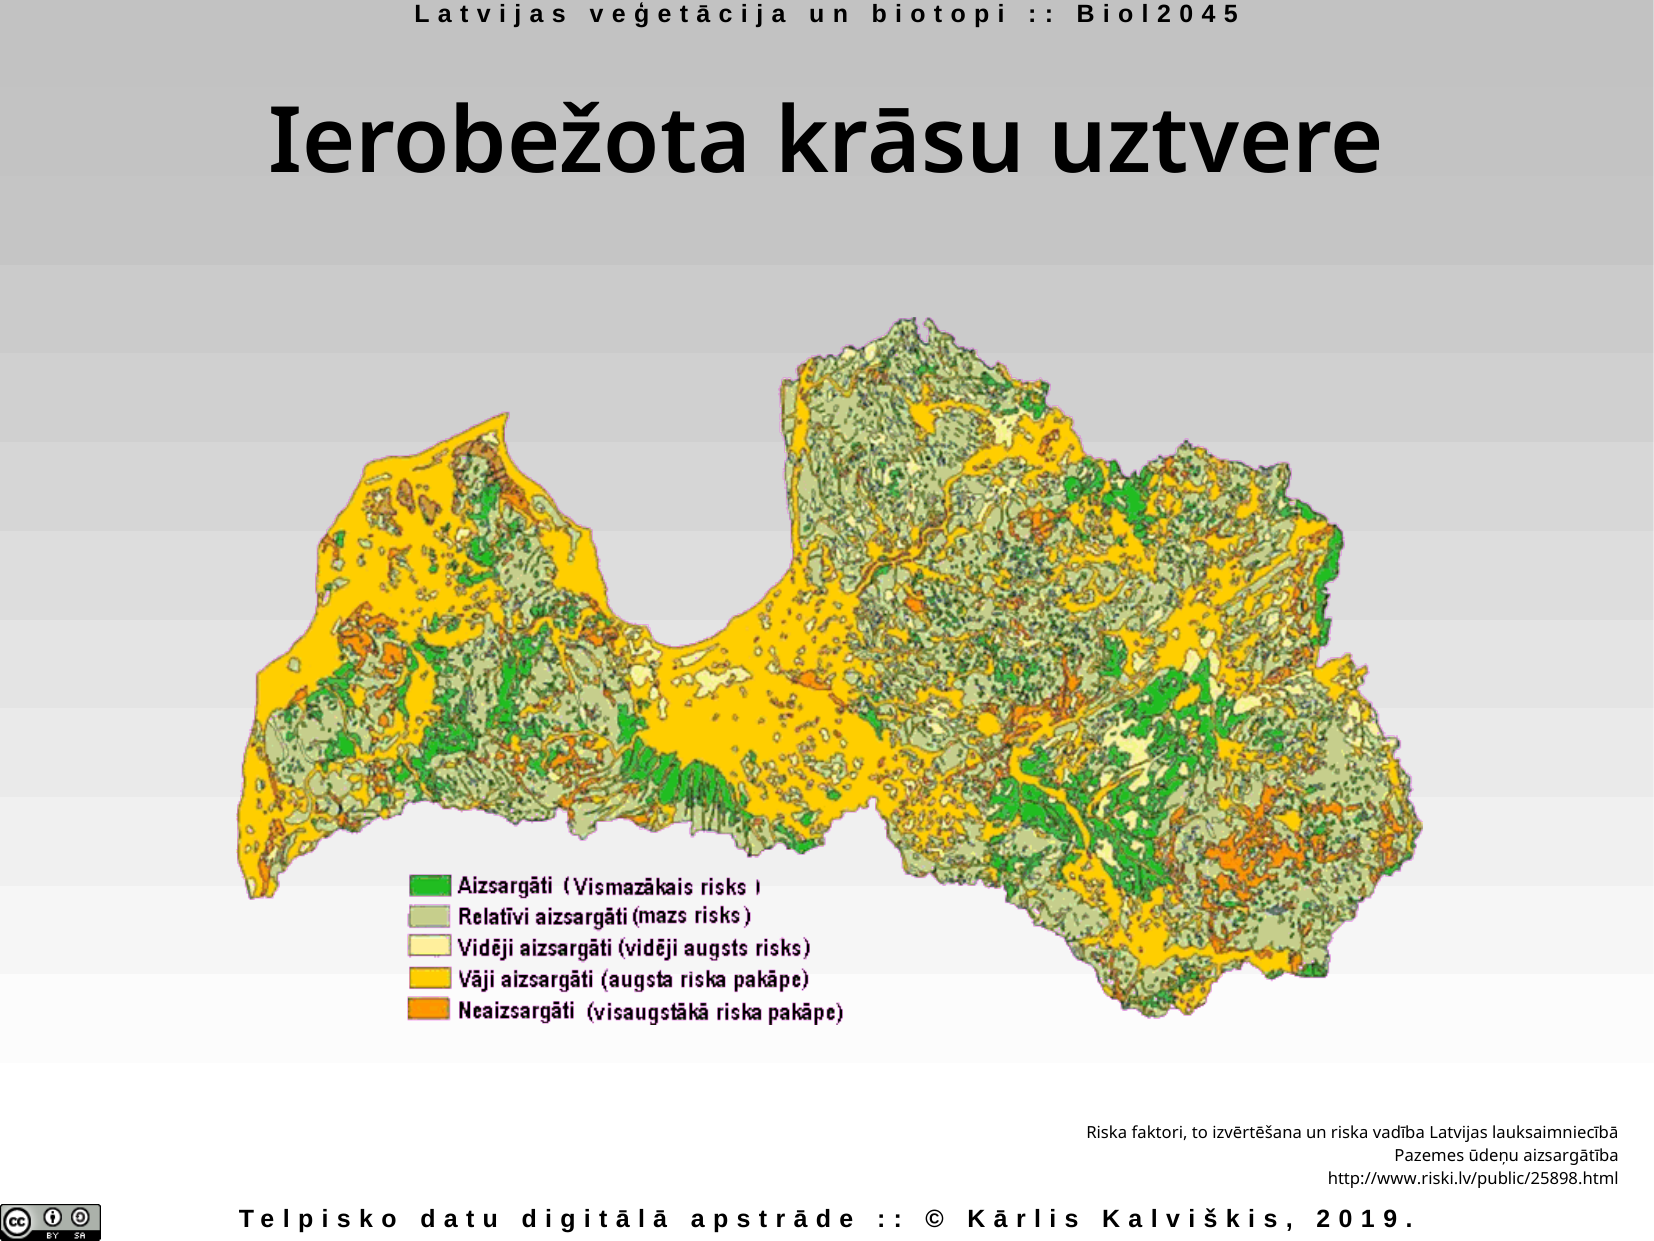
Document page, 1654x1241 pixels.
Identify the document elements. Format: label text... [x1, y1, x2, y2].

text_box Riska faktori, to izvērtēšana un riska vadība Latvijas lauksaimniecībā Pazemes ūdeņu aizsargātība http://www.riski.lv/public/25898.html [1117, 1129, 1620, 1190]
title Ierobežota krāsu uztvere [29, 49, 1625, 296]
picture [0, 0, 1654, 1241]
